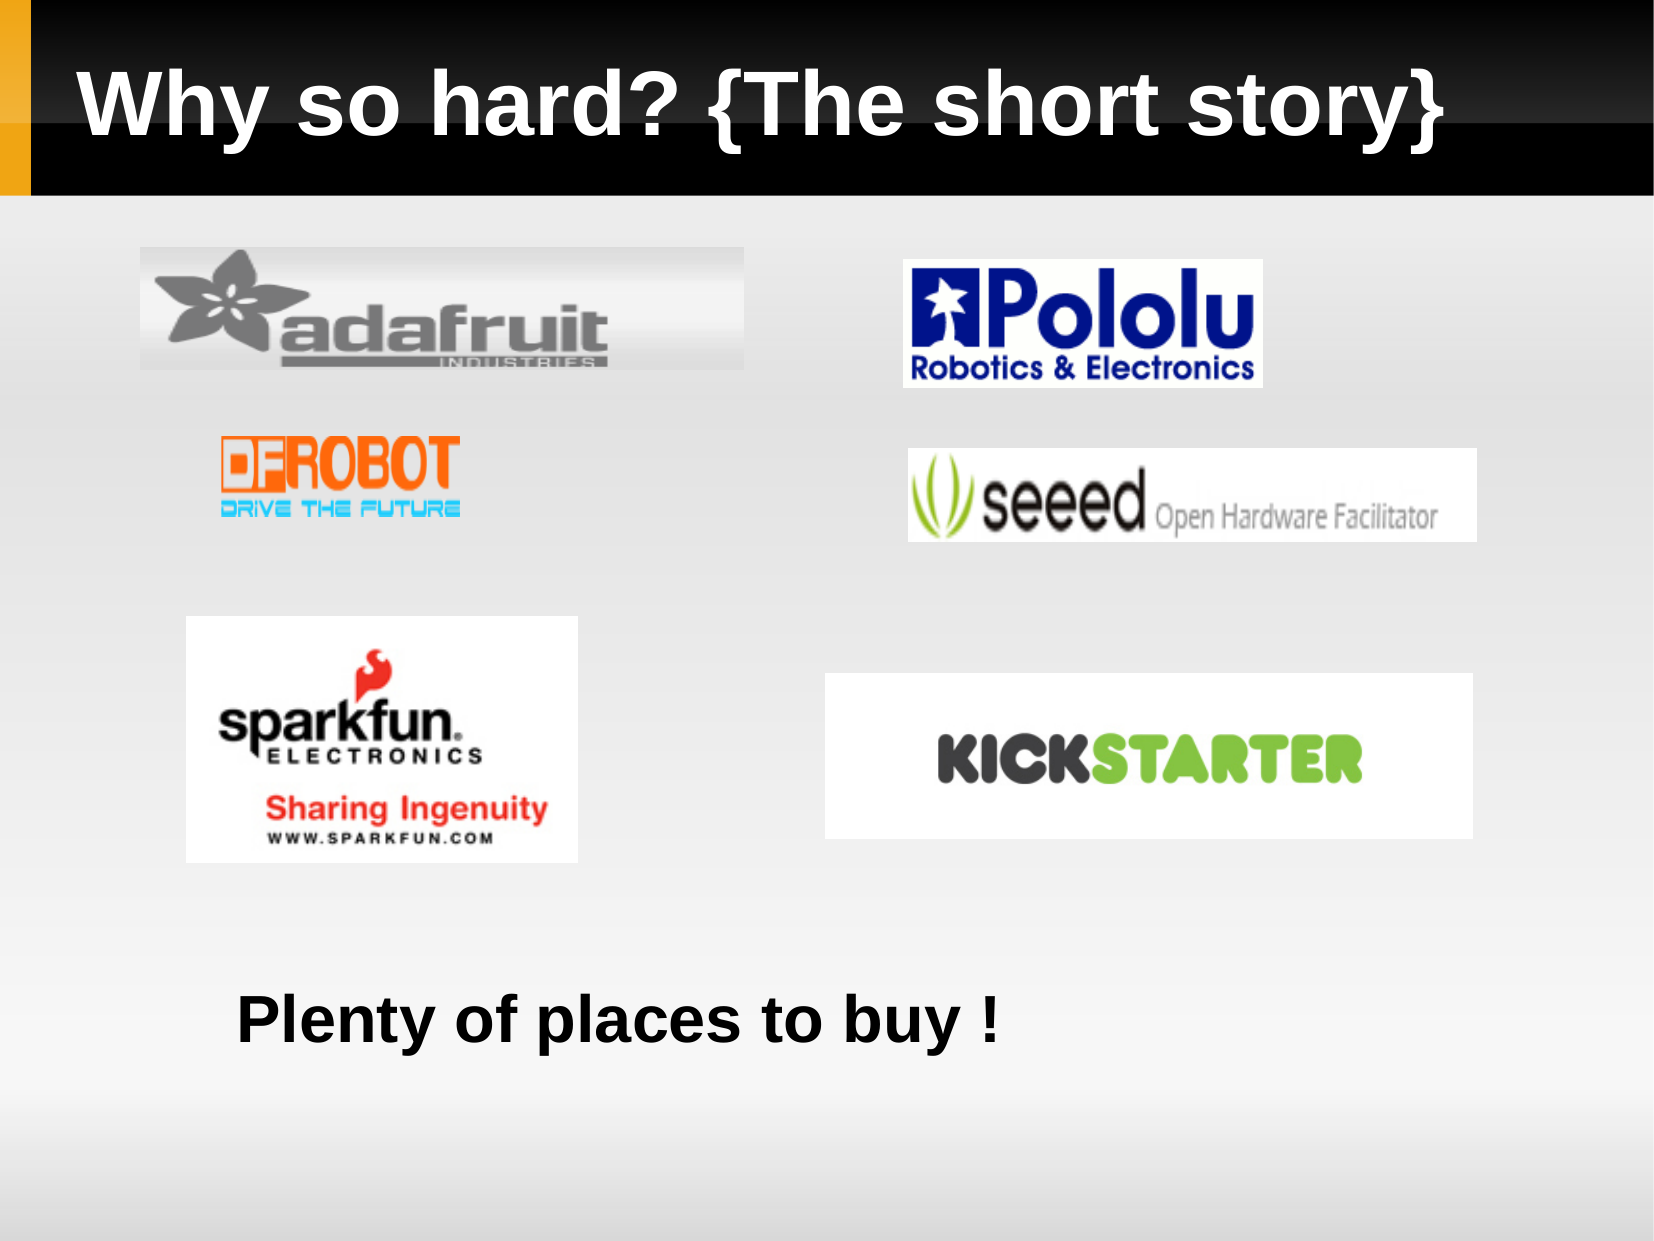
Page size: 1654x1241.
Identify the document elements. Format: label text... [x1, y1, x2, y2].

picture [0, 0, 1654, 1241]
text_box Plenty of places to buy ! [236, 968, 1321, 1072]
title Why so hard? {The short story} [76, 0, 1565, 208]
